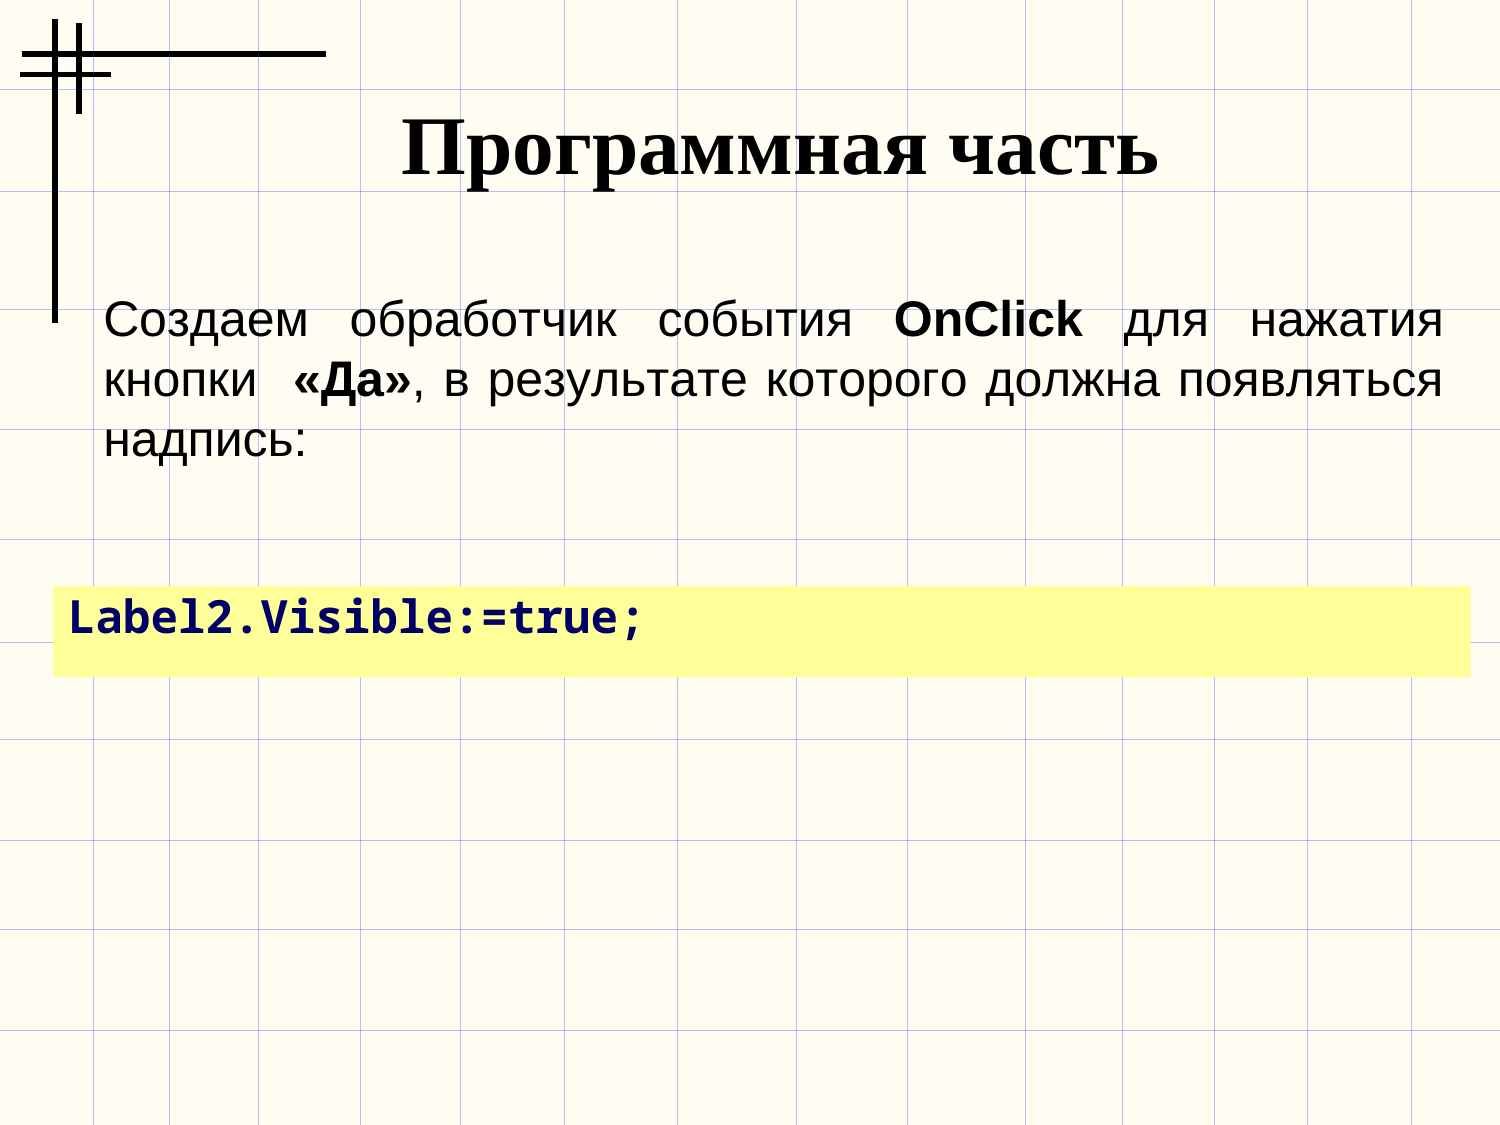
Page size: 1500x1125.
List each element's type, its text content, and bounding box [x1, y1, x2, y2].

title Программная часть [75, 74, 1447, 209]
list Label2.Visible:=true; [53, 586, 1471, 678]
text_box Создаем обработчик события OnClick для нажатия кнопки «Да», в результате которого должна появляться надпись: [88, 278, 1459, 475]
